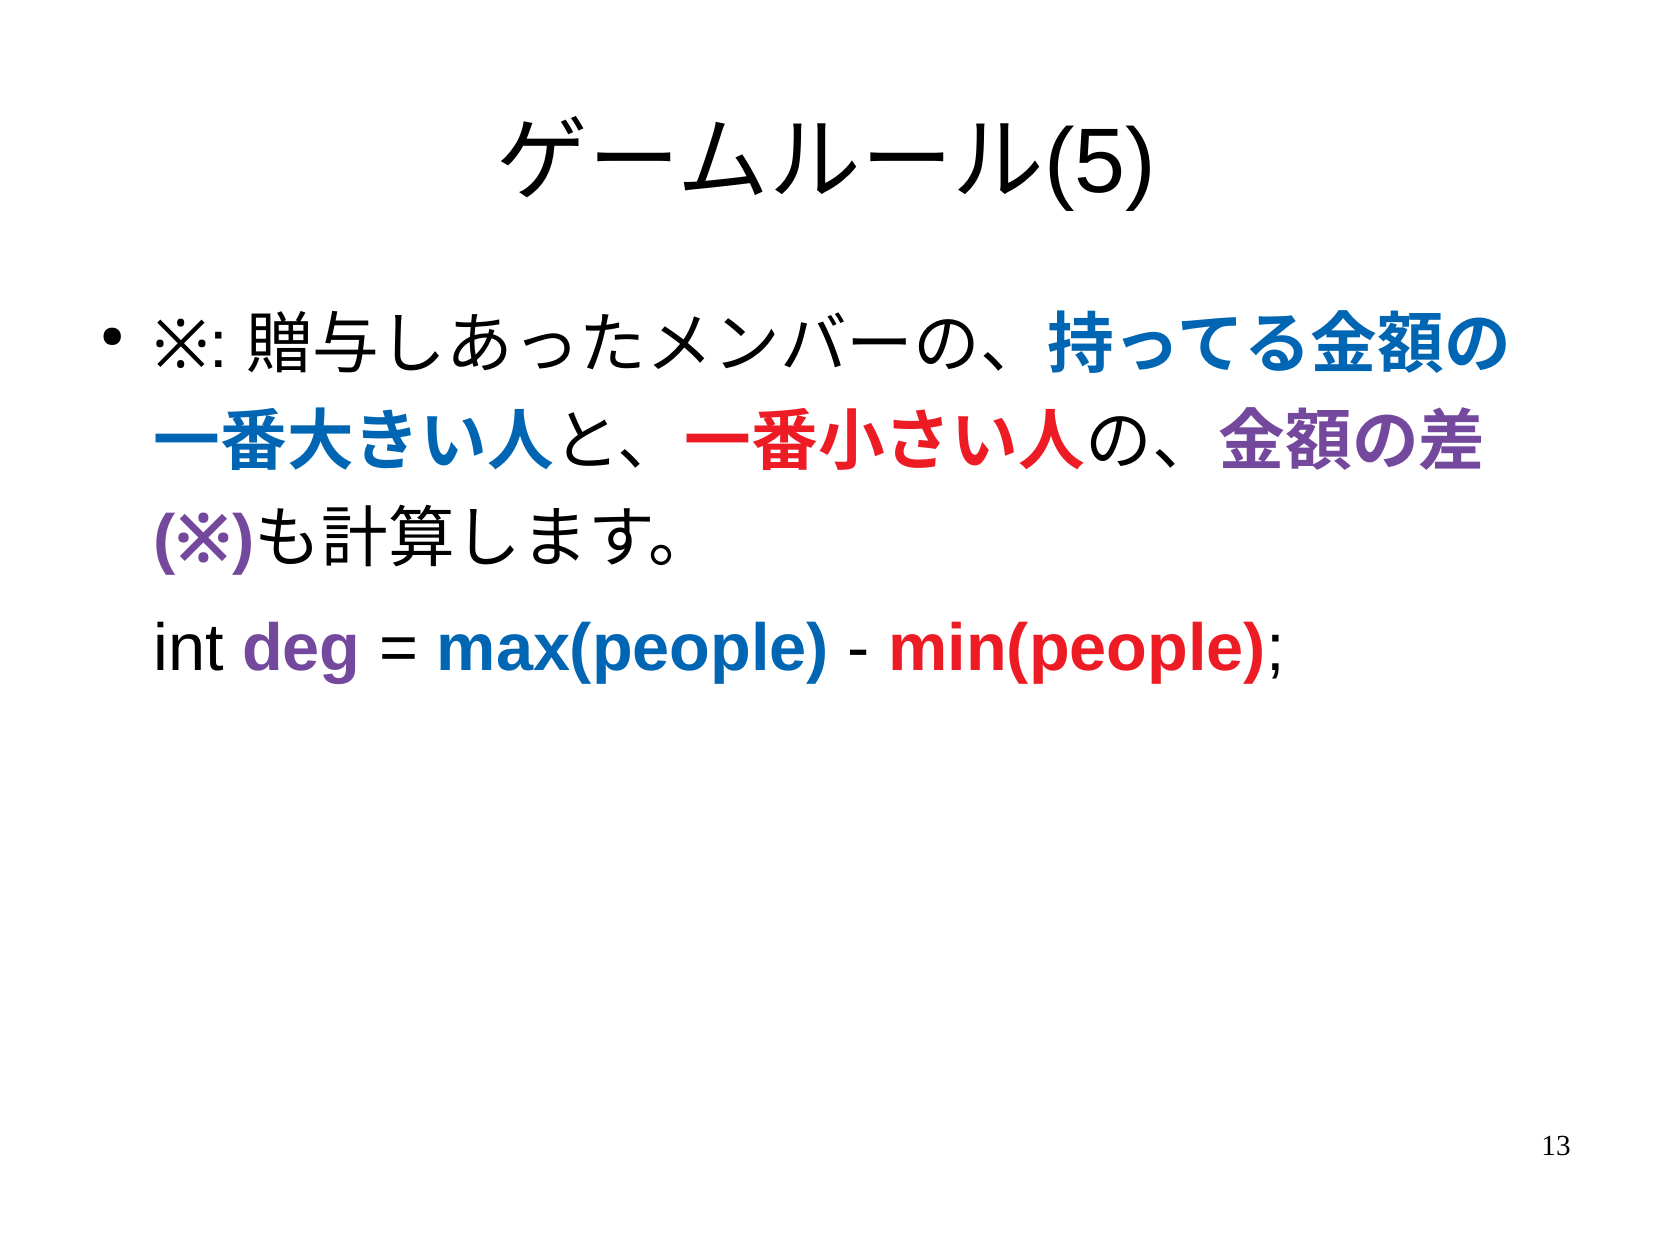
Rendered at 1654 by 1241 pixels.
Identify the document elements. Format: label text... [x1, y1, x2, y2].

title ゲームルール(5) [82, 49, 1571, 257]
list ※: 贈与しあったメンバーの、持ってる金額の一番大きい人と、一番小さい人の、金額の差(※)も計算します。 int deg = max(people) - min(people); [82, 290, 1571, 1010]
